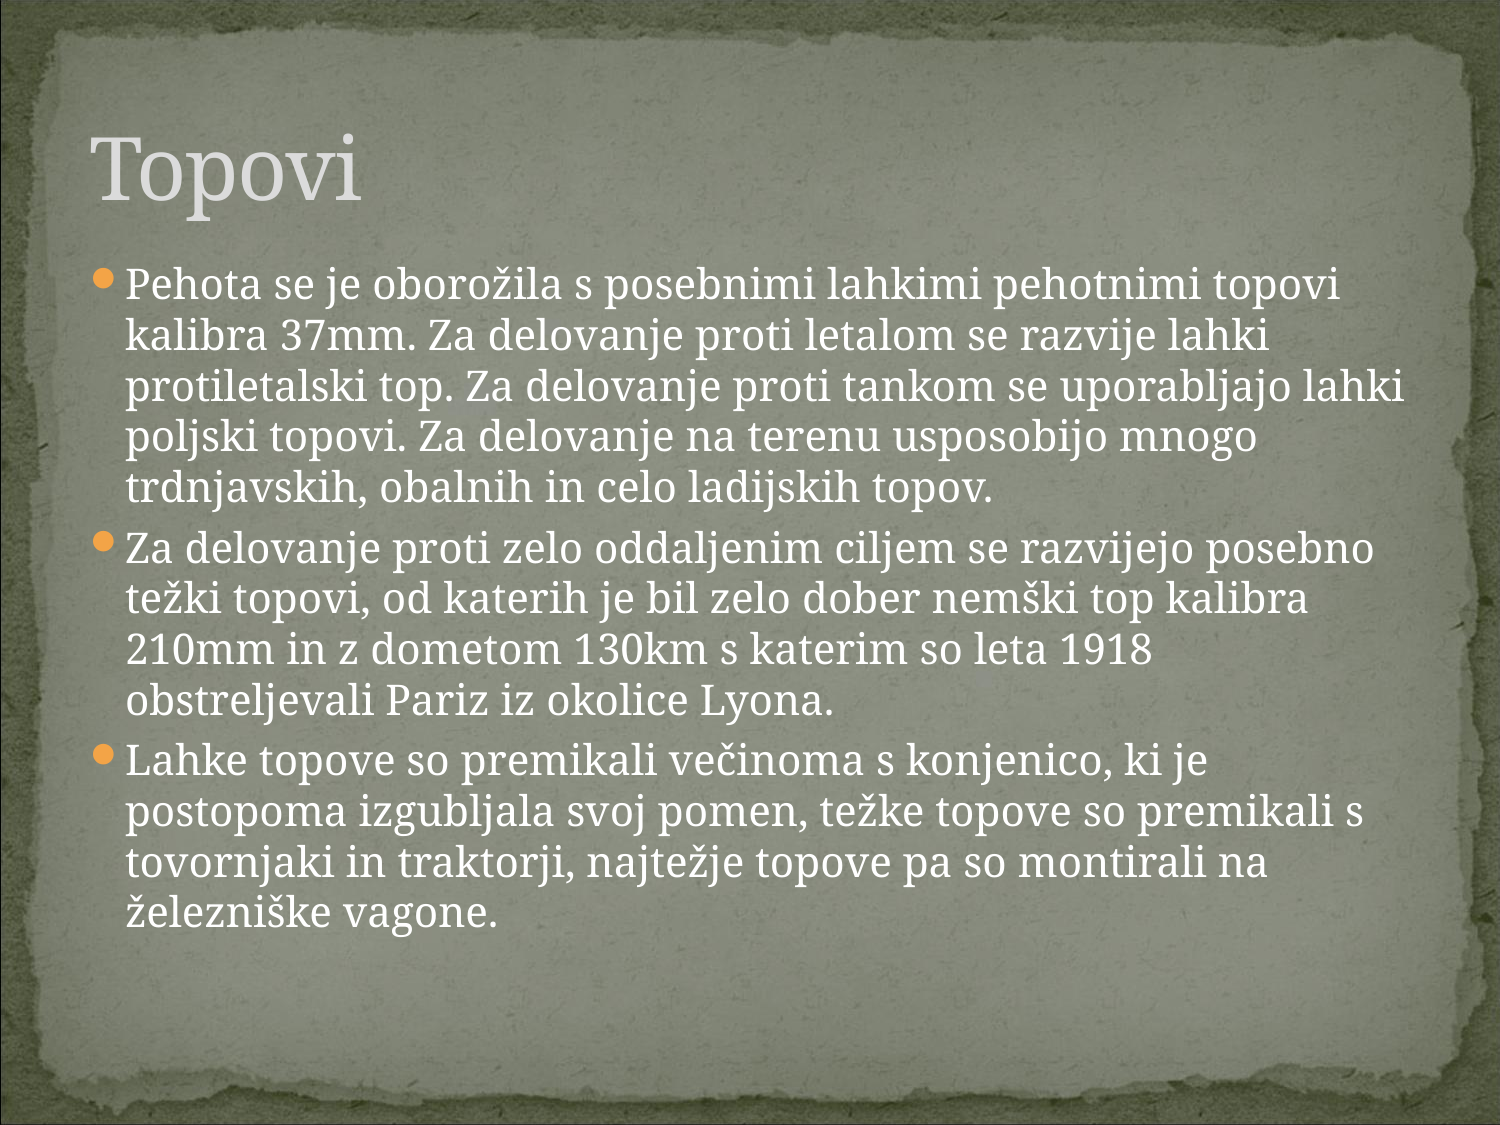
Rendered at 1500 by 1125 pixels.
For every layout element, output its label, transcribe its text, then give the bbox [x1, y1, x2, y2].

list Pehota se je oborožila s posebnimi lahkimi pehotnimi topovi kalibra 37mm. Za delovanje proti letalom se razvije lahki protiletalski top. Za delovanje proti tankom se uporabljajo lahki poljski topovi. Za delovanje na terenu usposobijo mnogo trdnjavskih, obalnih in celo ladijskih topov. Za delovanje proti zelo oddaljenim ciljem se razvijejo posebno težki topovi, od katerih je bil zelo dober nemški top kalibra 210mm in z dometom 130km s katerim so leta 1918 obstreljevali Pariz iz okolice Lyona. Lahke topove so premikali večinoma s konjenico, ki je postopoma izgubljala svoj pomen, težke topove so premikali s tovornjaki in traktorji, najtežje topove pa so montirali na železniške vagone. [75, 249, 1425, 1000]
picture [0, 0, 1500, 1125]
title Topovi [75, 24, 1425, 225]
